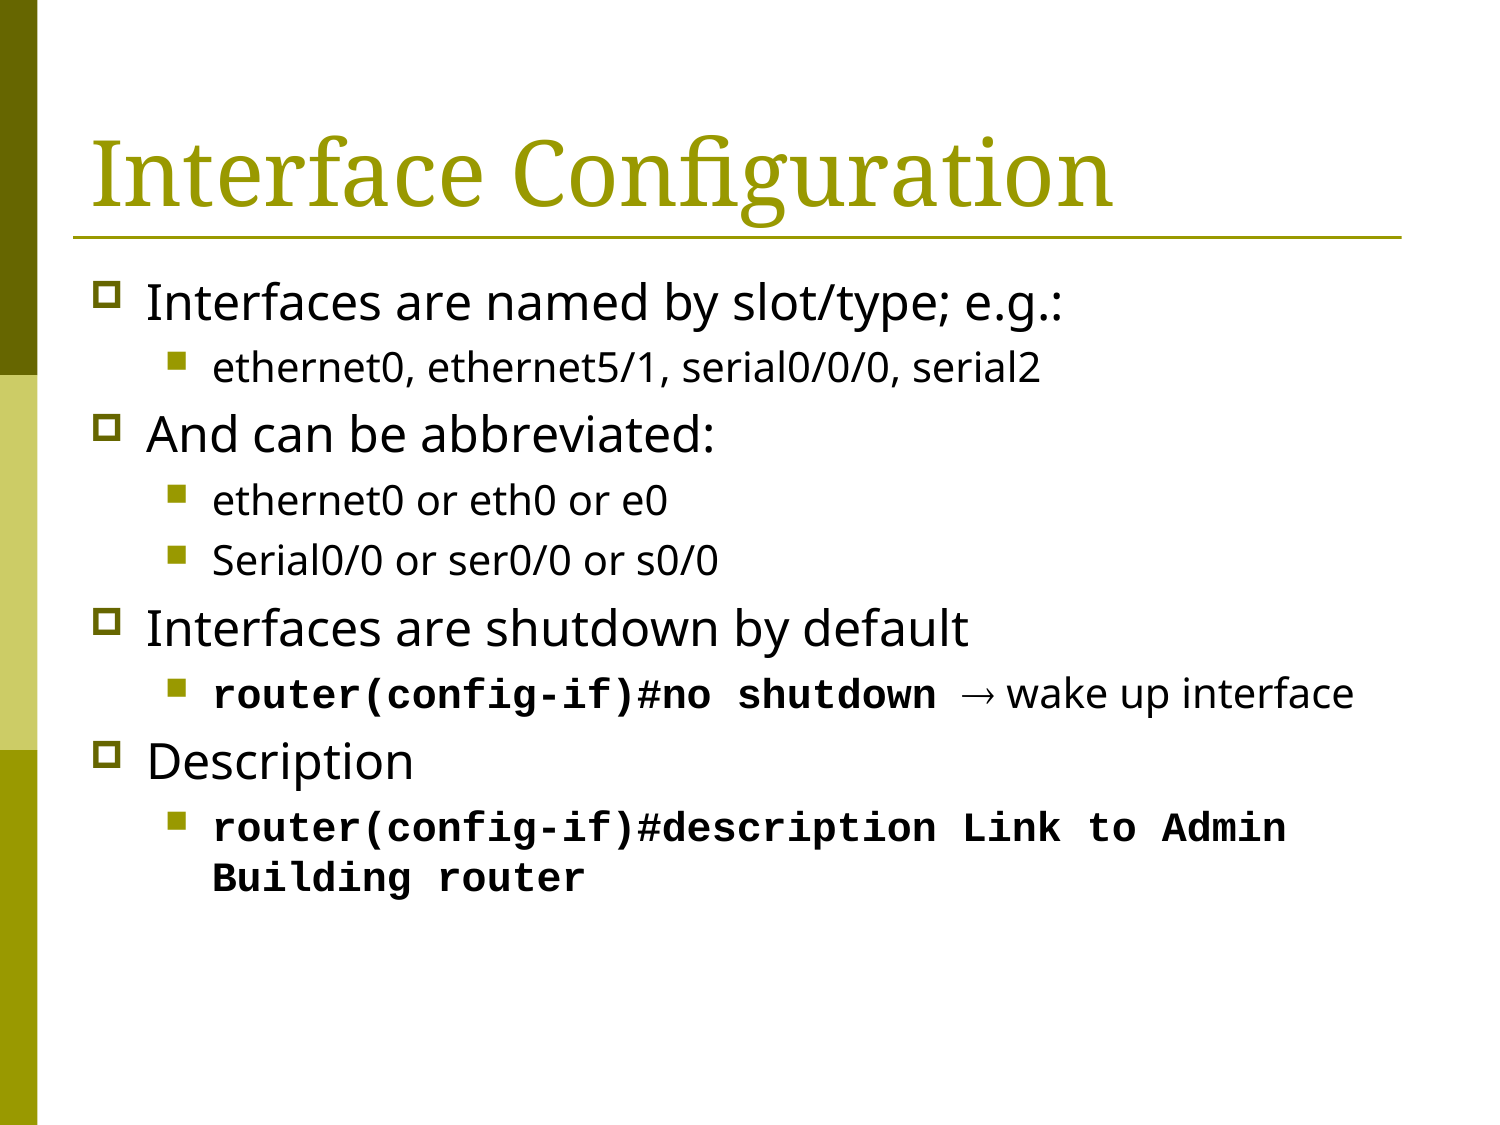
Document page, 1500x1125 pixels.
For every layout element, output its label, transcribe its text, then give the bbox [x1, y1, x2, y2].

title Interface Configuration [75, 45, 1426, 233]
list Interfaces are named by slot/type; e.g.: ethernet0, ethernet5/1, serial0/0/0, serial2 And can be abbreviated: ethernet0 or eth0 or e0 Serial0/0 or ser0/0 or s0/0 Interfaces are shutdown by default router(config-if)#no shutdown  wake up interface Description router(config-if)#description Link to Admin Building router [75, 262, 1426, 1006]
